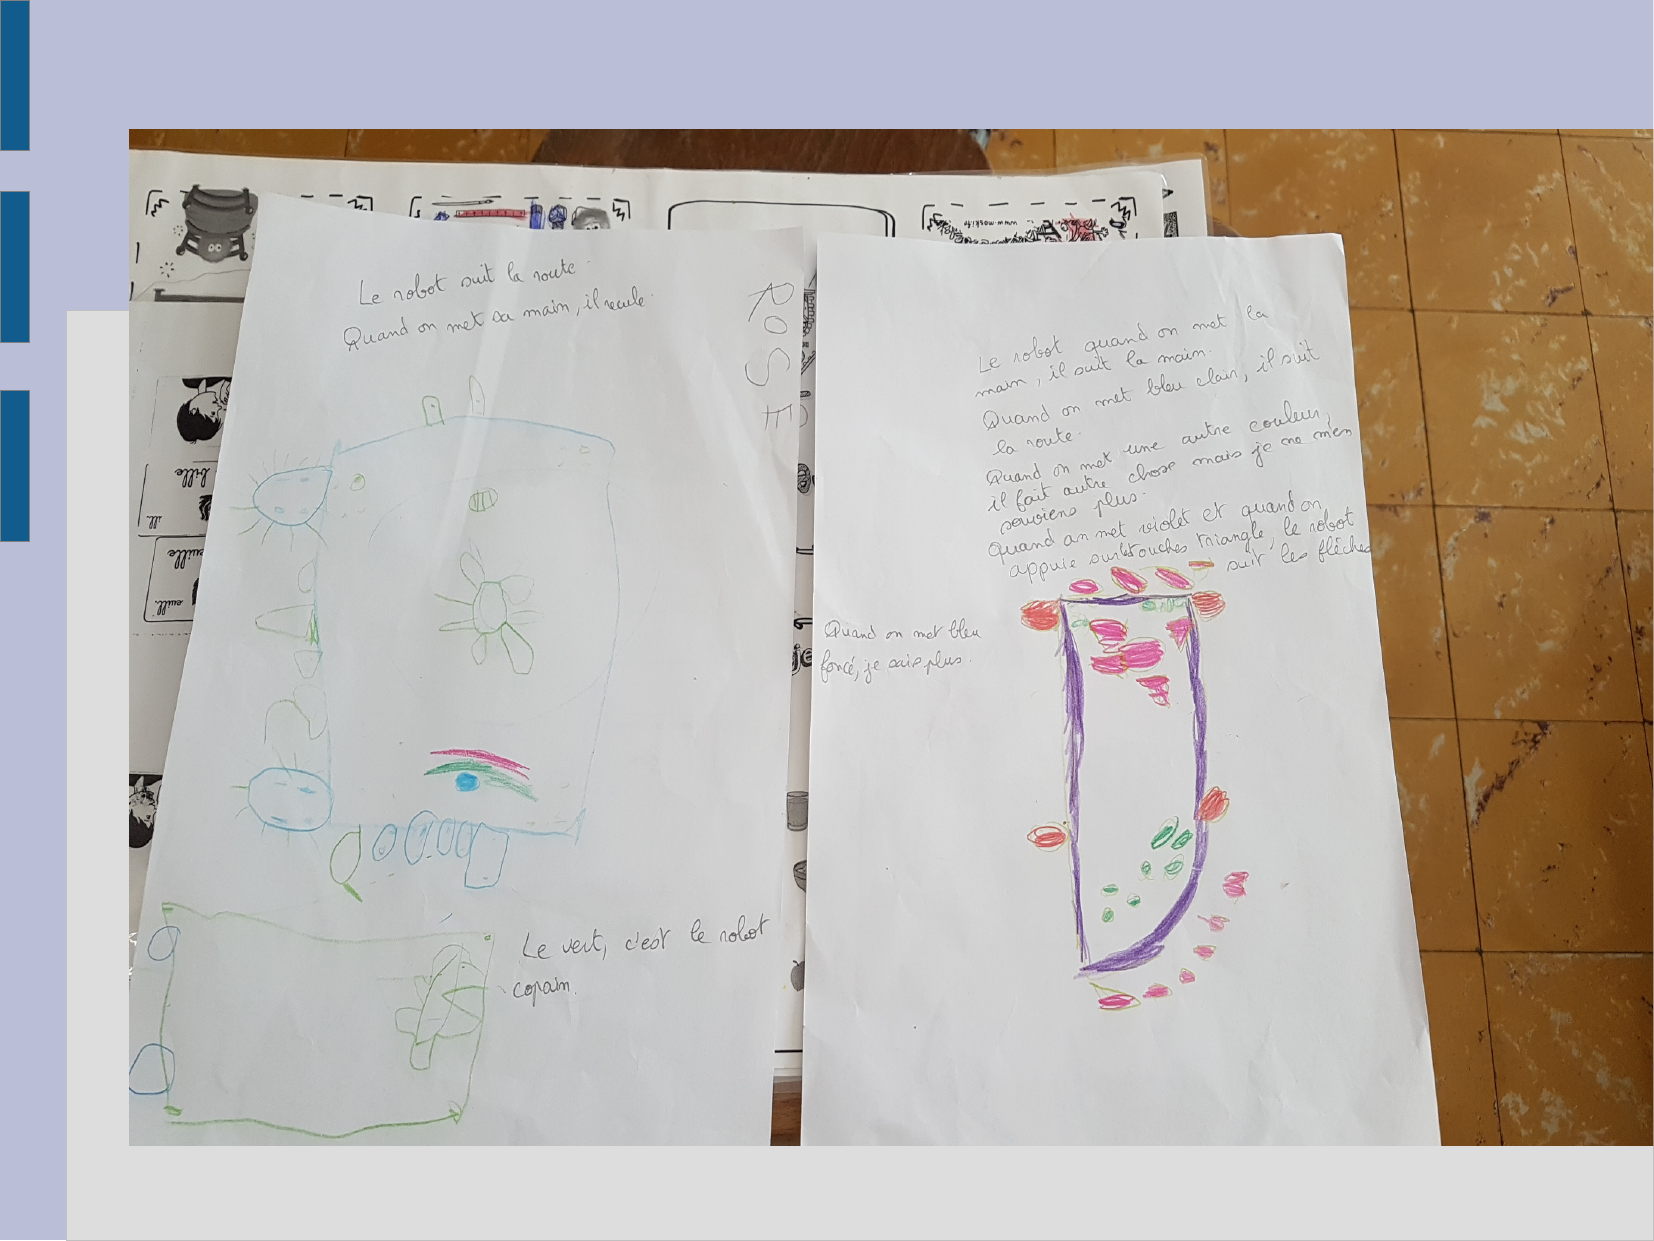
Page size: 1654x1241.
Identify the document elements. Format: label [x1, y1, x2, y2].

picture [129, 129, 1654, 1146]
